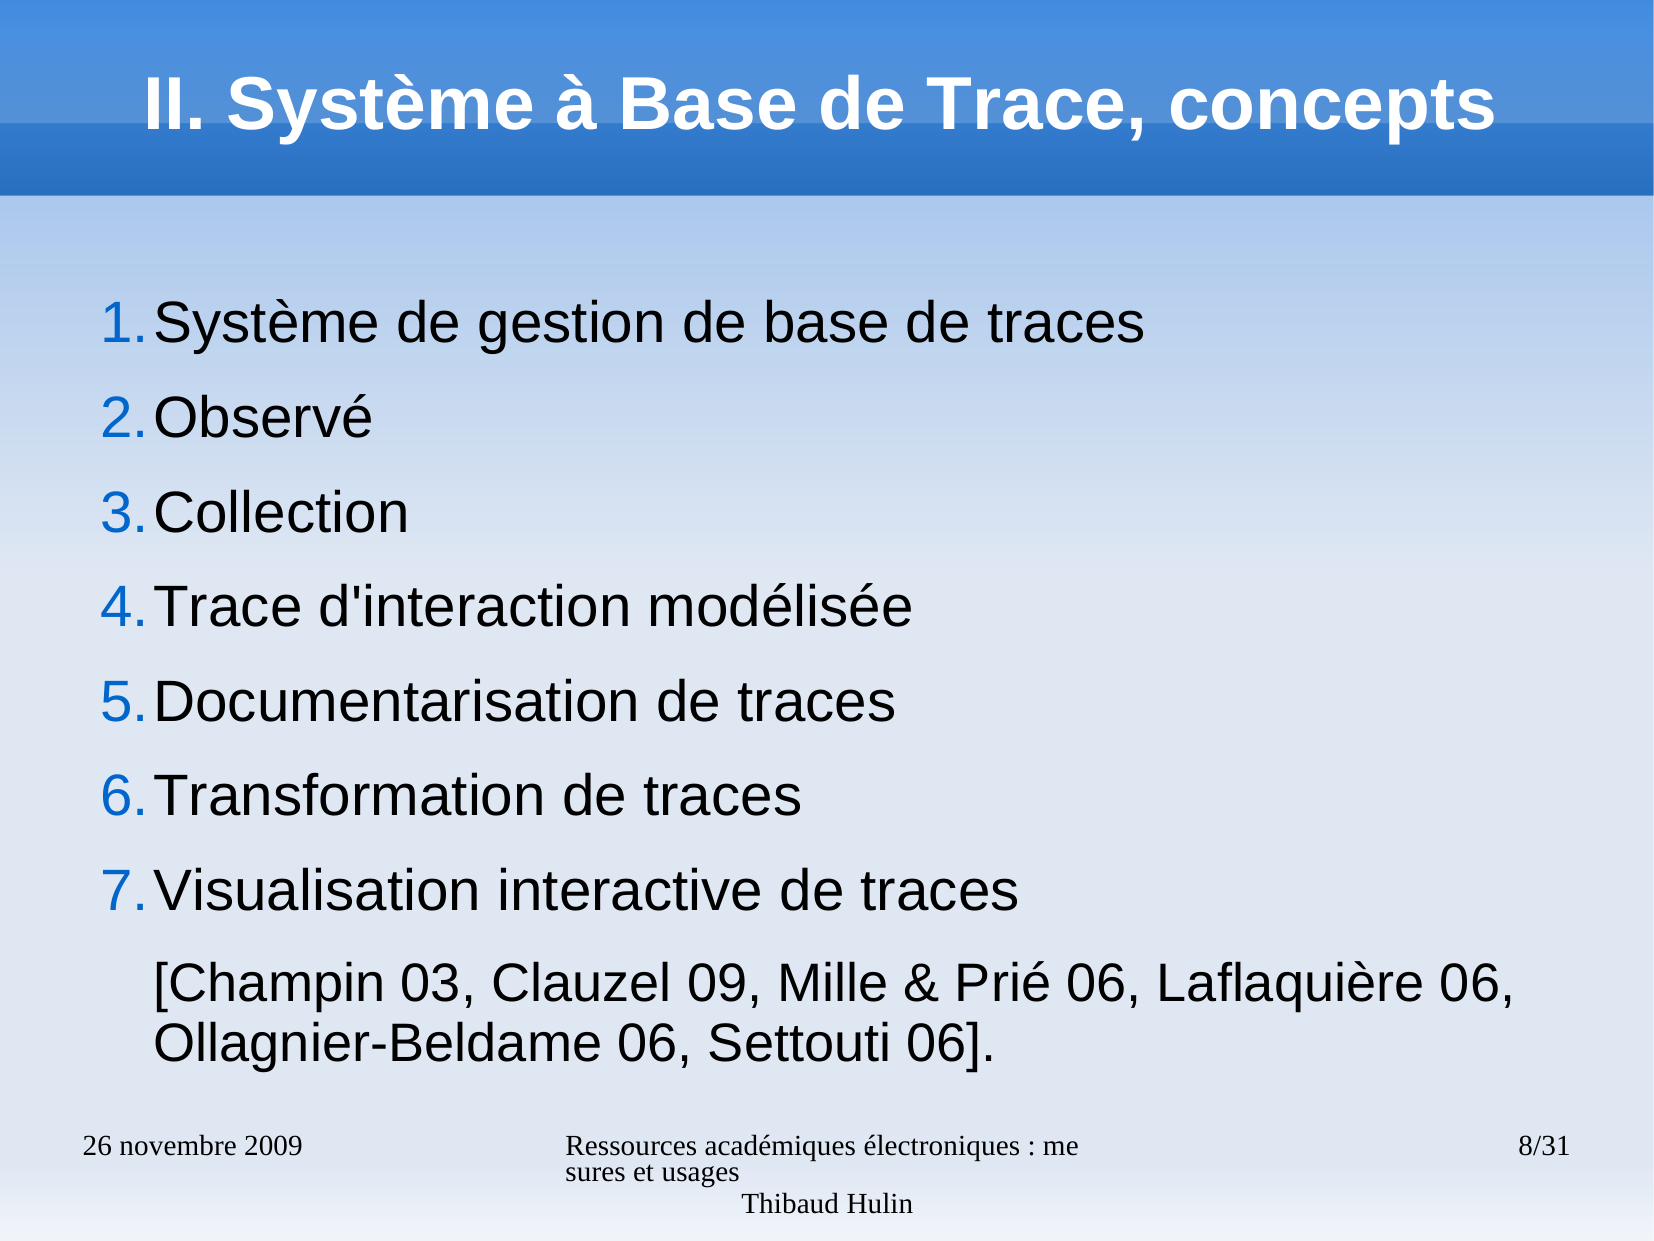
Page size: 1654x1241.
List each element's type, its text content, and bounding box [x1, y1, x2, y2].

list Système de gestion de base de traces Observé Collection Trace d'interaction modélisée Documentarisation de traces Transformation de traces Visualisation interactive de traces [Champin 03, Clauzel 09, Mille & Prié 06, Laflaquière 06, Ollagnier-Beldame 06, Settouti 06]. [82, 290, 1571, 1094]
title II. Système à Base de Trace, concepts [76, 7, 1565, 200]
picture [0, 0, 1654, 1241]
